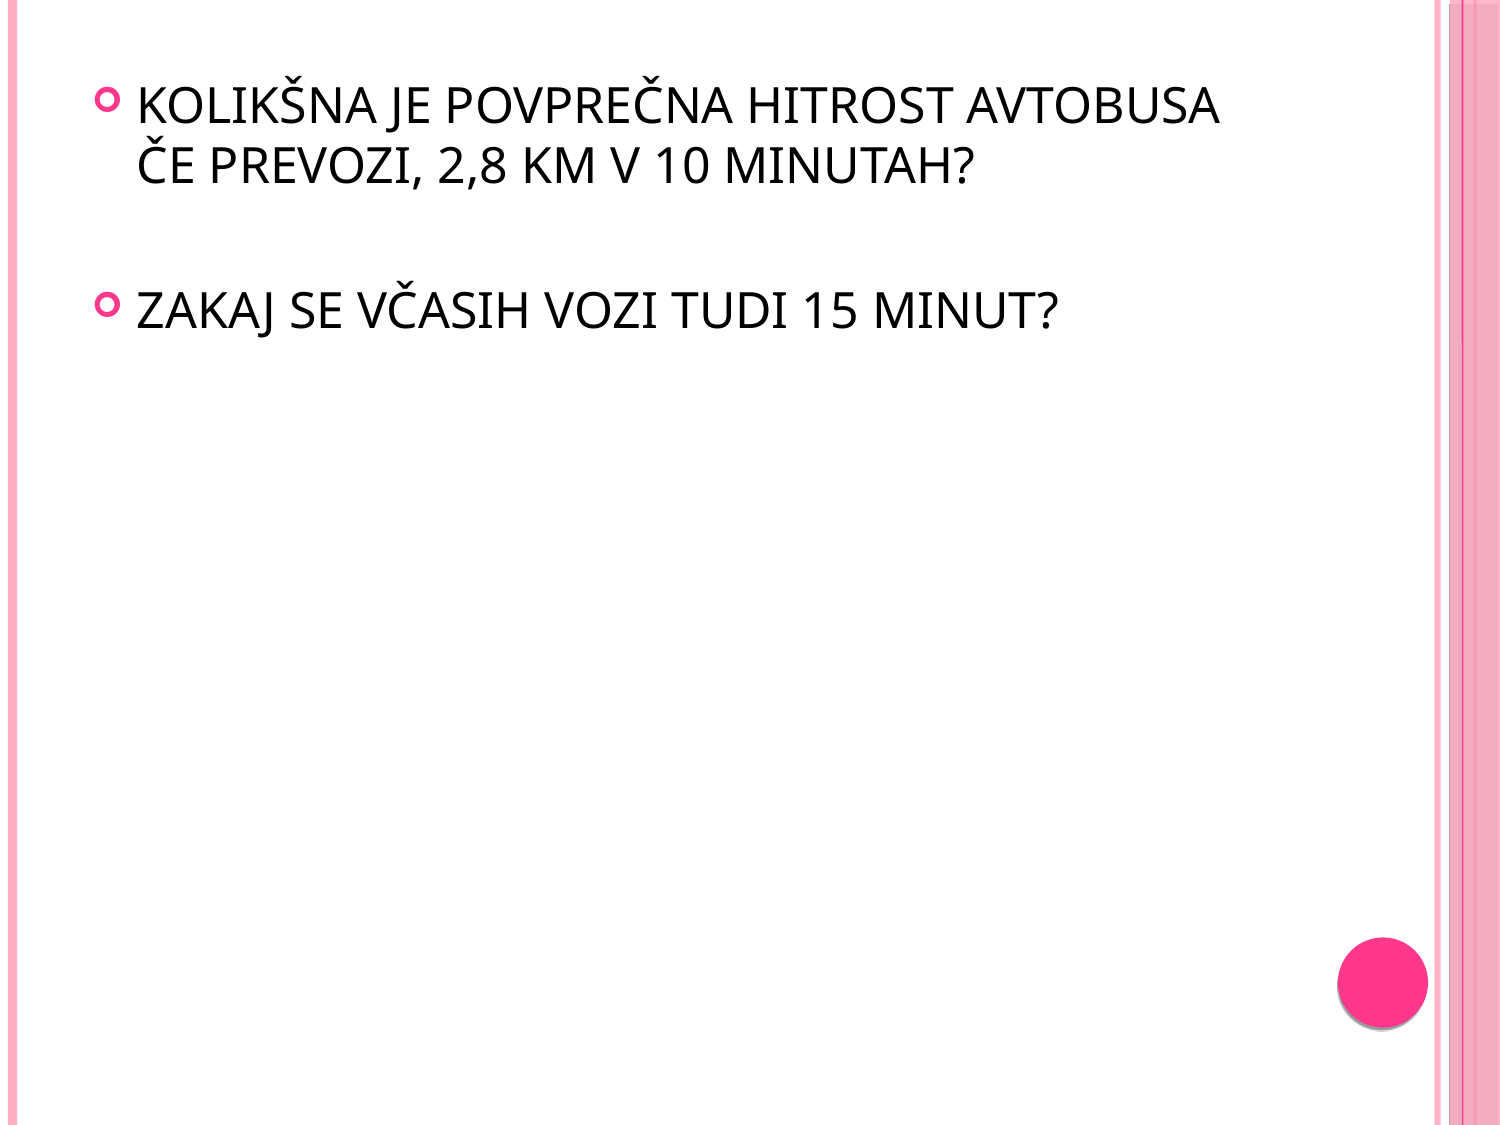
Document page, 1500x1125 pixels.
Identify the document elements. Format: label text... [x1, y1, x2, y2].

list KOLIKŠNA JE POVPREČNA HITROST AVTOBUSA ČE PREVOZI, 2,8 KM V 10 MINUTAH? ZAKAJ SE VČASIH VOZI TUDI 15 MINUT? [76, 66, 1300, 1062]
